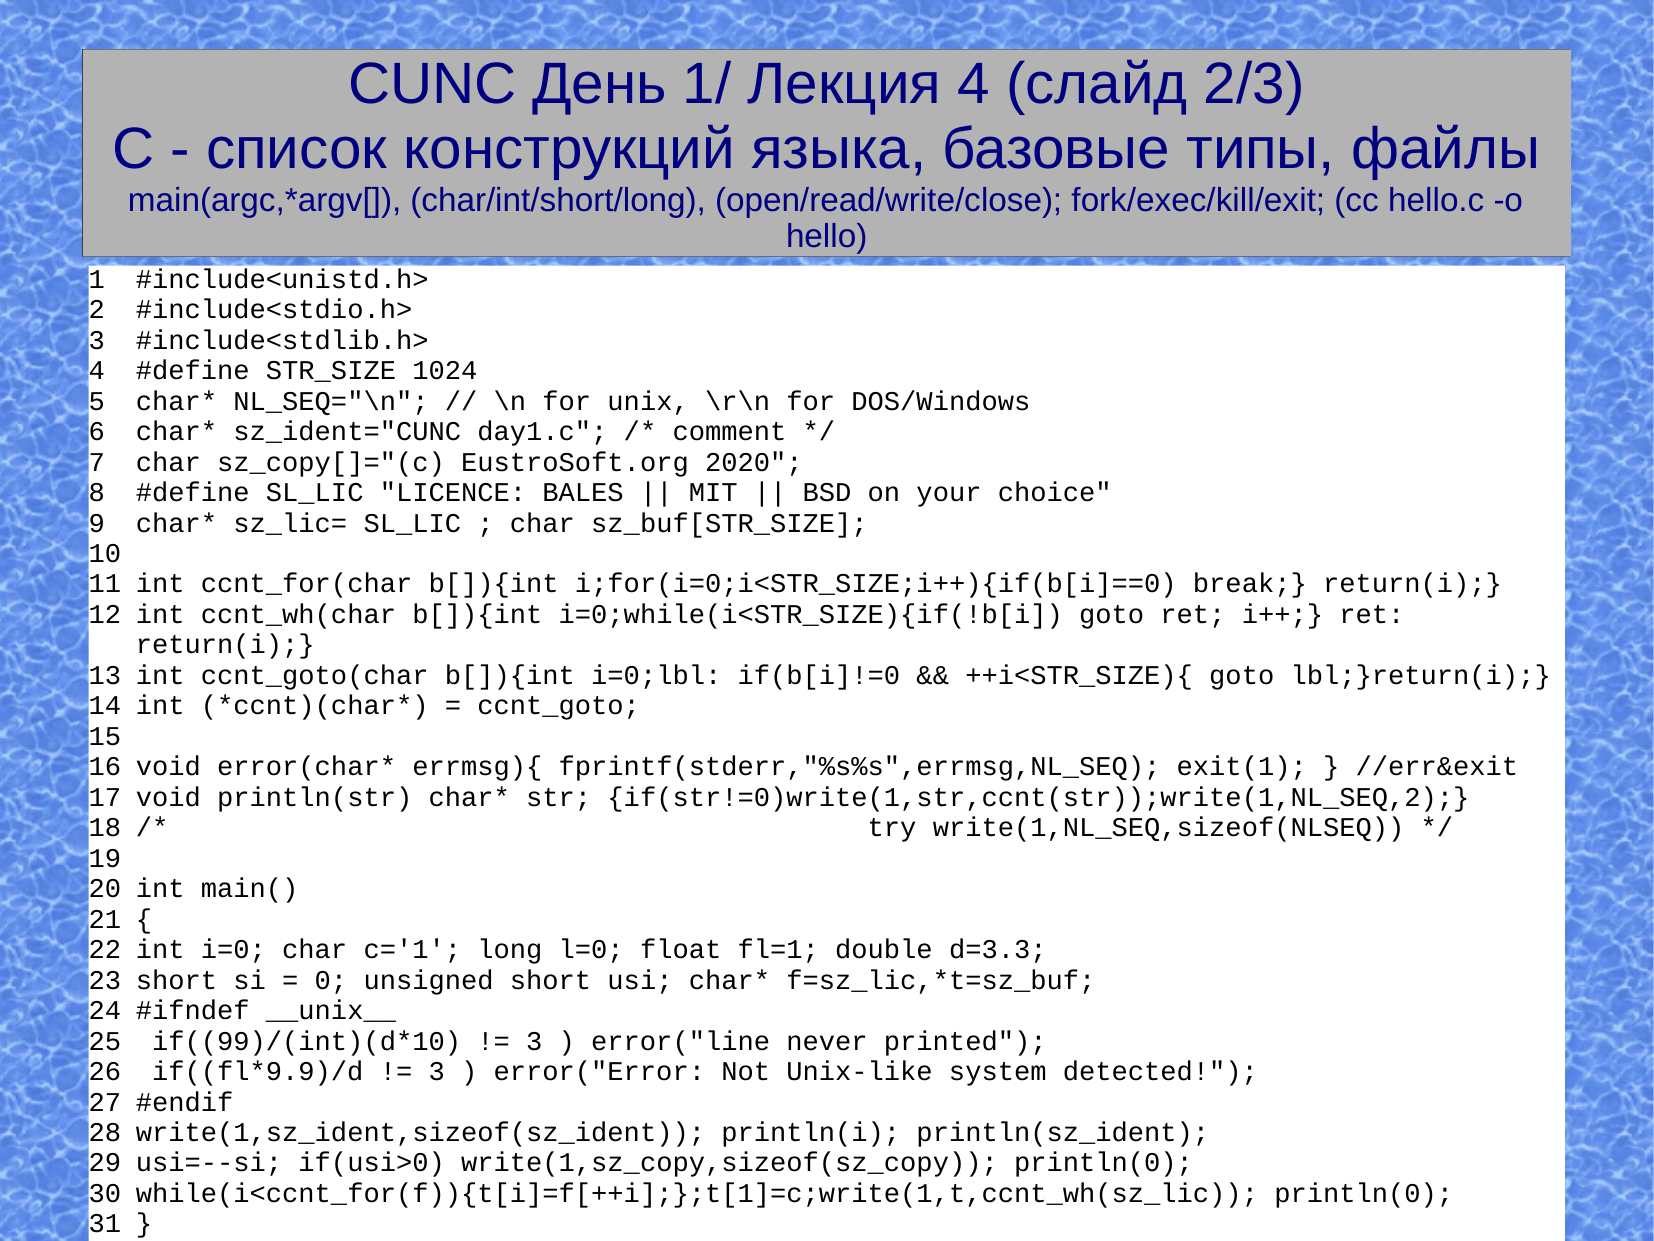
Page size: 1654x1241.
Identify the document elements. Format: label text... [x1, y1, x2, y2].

text_box #include<unistd.h> #include<stdio.h> #include<stdlib.h> #define STR_SIZE 1024 char* NL_SEQ="\n"; // \n for unix, \r\n for DOS/Windows char* sz_ident="CUNC day1.c"; /* comment */ char sz_copy[]="(c) EustroSoft.org 2020"; #define SL_LIC "LICENCE: BALES || MIT || BSD on your choice" char* sz_lic= SL_LIC ; char sz_buf[STR_SIZE]; int ccnt_for(char b[]){int i;for(i=0;i<STR_SIZE;i++){if(b[i]==0) break;} return(i);} int ccnt_wh(char b[]){int i=0;while(i<STR_SIZE){if(!b[i]) goto ret; i++;} ret: return(i);} int ccnt_goto(char b[]){int i=0;lbl: if(b[i]!=0 && ++i<STR_SIZE){ goto lbl;}return(i);} int (*ccnt)(char*) = ccnt_goto; void error(char* errmsg){ fprintf(stderr,"%s%s",errmsg,NL_SEQ); exit(1); } //err&exit void println(str) char* str; {if(str!=0)write(1,str,ccnt(str));write(1,NL_SEQ,2);} /* try write(1,NL_SEQ,sizeof(NLSEQ)) */ int main() { int i=0; char c='1'; long l=0; float fl=1; double d=3.3; short si = 0; unsigned short usi; char* f=sz_lic,*t=sz_buf; #ifndef __unix__ if((99)/(int)(d*10) != 3 ) error("line never printed"); if((fl*9.9)/d != 3 ) error("Error: Not Unix-like system detected!"); #endif write(1,sz_ident,sizeof(sz_ident)); println(i); println(sz_ident); usi=--si; if(usi>0) write(1,sz_copy,sizeof(sz_copy)); println(0); while(i<ccnt_for(f)){t[i]=f[++i];};t[1]=c;write(1,t,ccnt_wh(sz_lic)); println(0); } [88, 265, 1565, 1194]
title CUNC День 1/ Лекция 4 (слайд 2/3) C - список конструкций языка, базовые типы, файлы main(argc,*argv[]), (char/int/short/long), (open/read/write/close); fork/exec/kill/exit; (cc hello.c -o hello) [82, 49, 1571, 257]
picture [0, 0, 1654, 1241]
